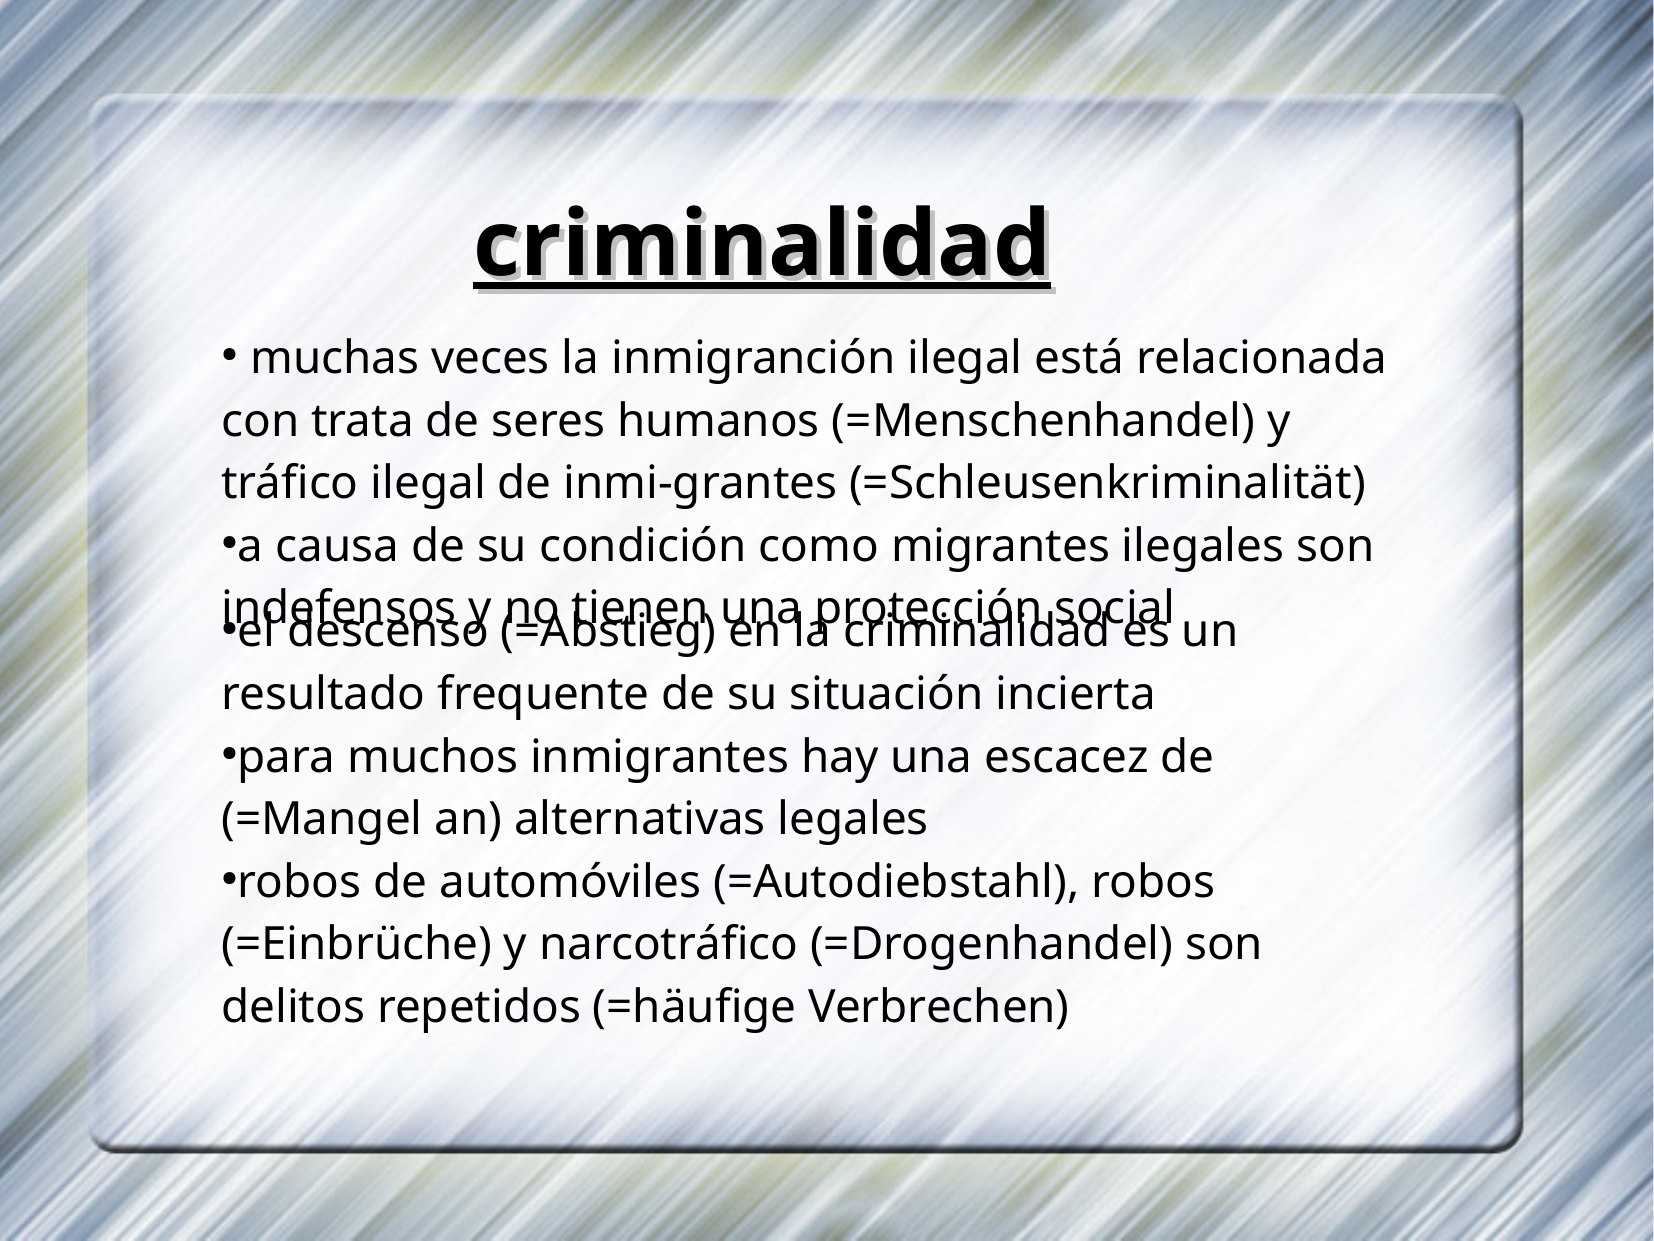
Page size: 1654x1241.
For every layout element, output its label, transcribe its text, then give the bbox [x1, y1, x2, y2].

text_box criminalidad [458, 169, 1123, 265]
text_box muchas veces la inmigranción ilegal está relacionada con trata de seres humanos (=Menschenhandel) y tráfico ilegal de inmi-grantes (=Schleusenkriminalität) a causa de su condición como migrantes ilegales son indefensos y no tienen una protección social [206, 265, 1447, 794]
text_box el descenso (=Abstieg) en la criminalidad es un resultado frequente de su situación incierta para muchos inmigrantes hay una escacez de (=Mangel an) alternativas legales robos de automóviles (=Autodiebstahl), robos (=Einbrüche) y narcotráfico (=Drogenhandel) son delitos repetidos (=häufige Verbrechen) [206, 590, 1429, 963]
